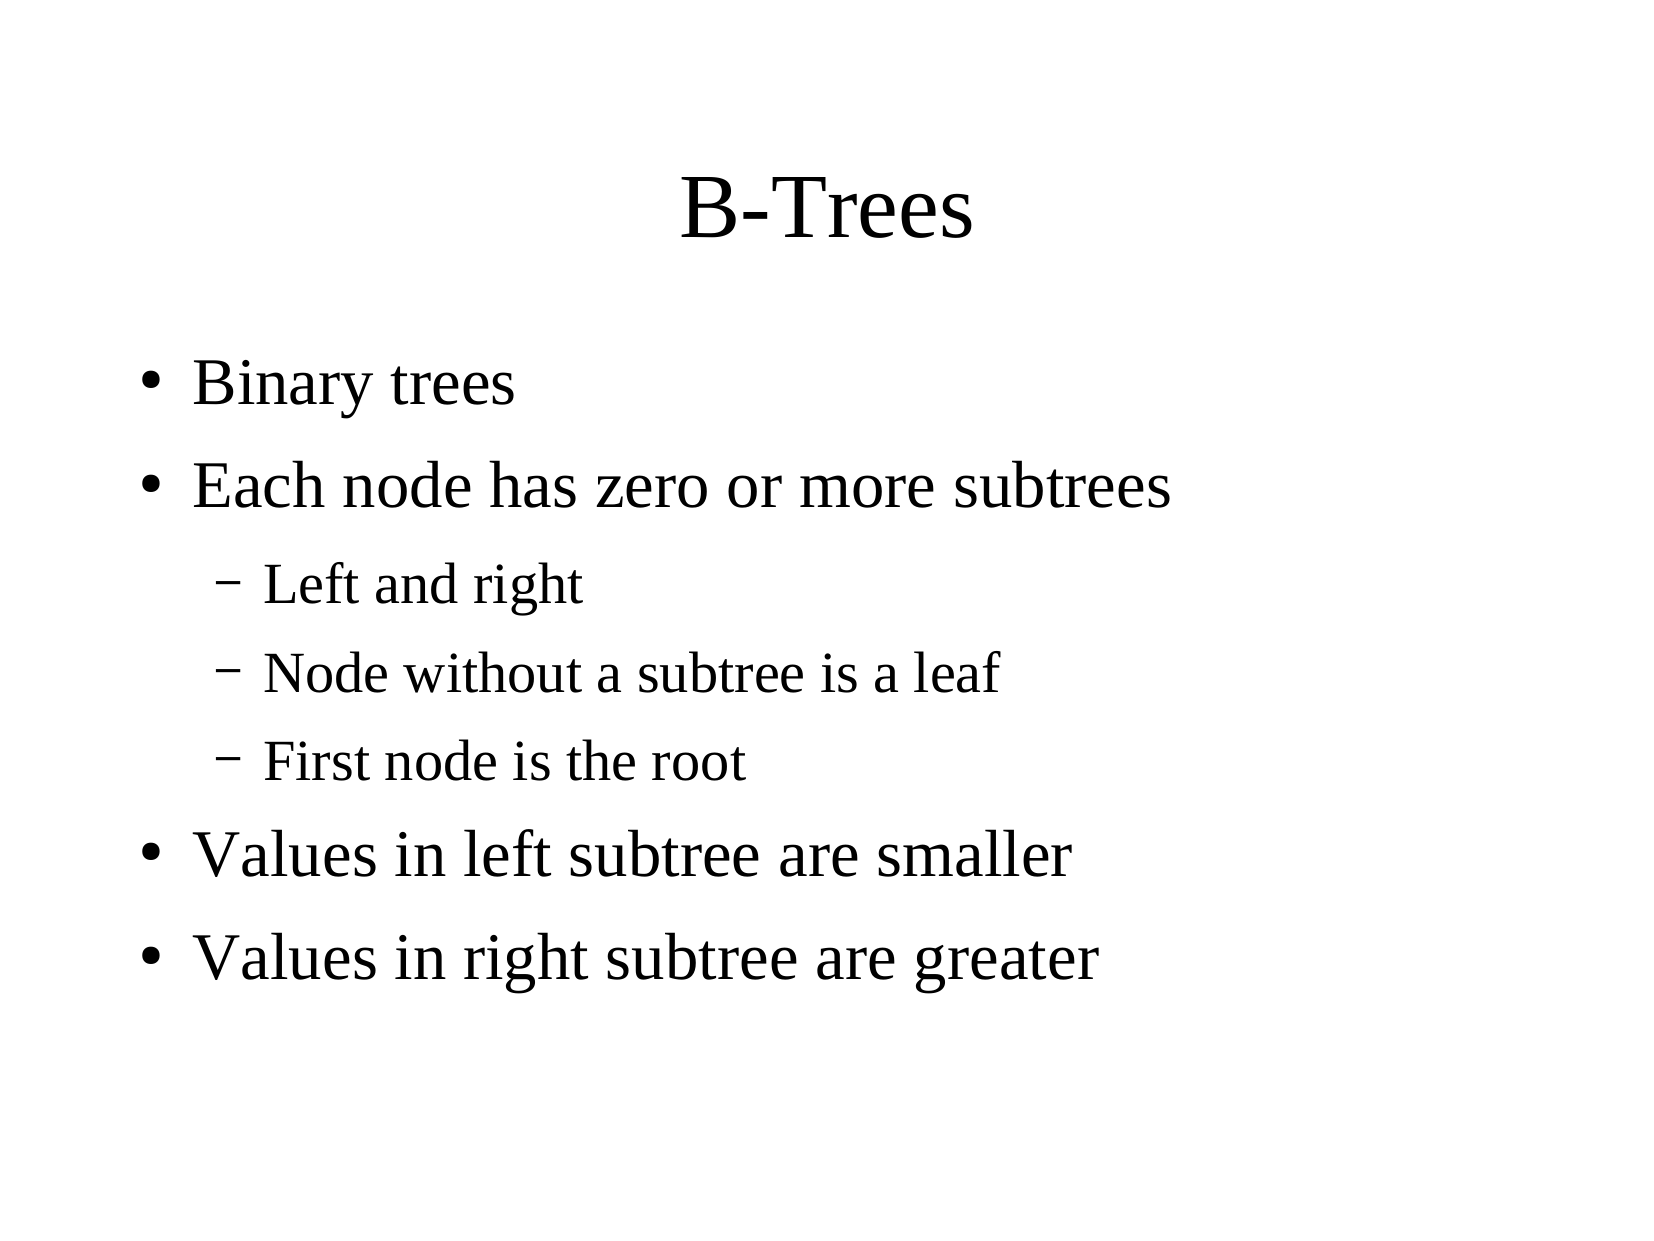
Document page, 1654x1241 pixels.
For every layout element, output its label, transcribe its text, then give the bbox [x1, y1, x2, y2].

title B-Trees [121, 102, 1534, 311]
list Binary trees Each node has zero or more subtrees Left and right Node without a subtree is a leaf First node is the root Values in left subtree are smaller Values in right subtree are greater [121, 344, 1534, 1127]
